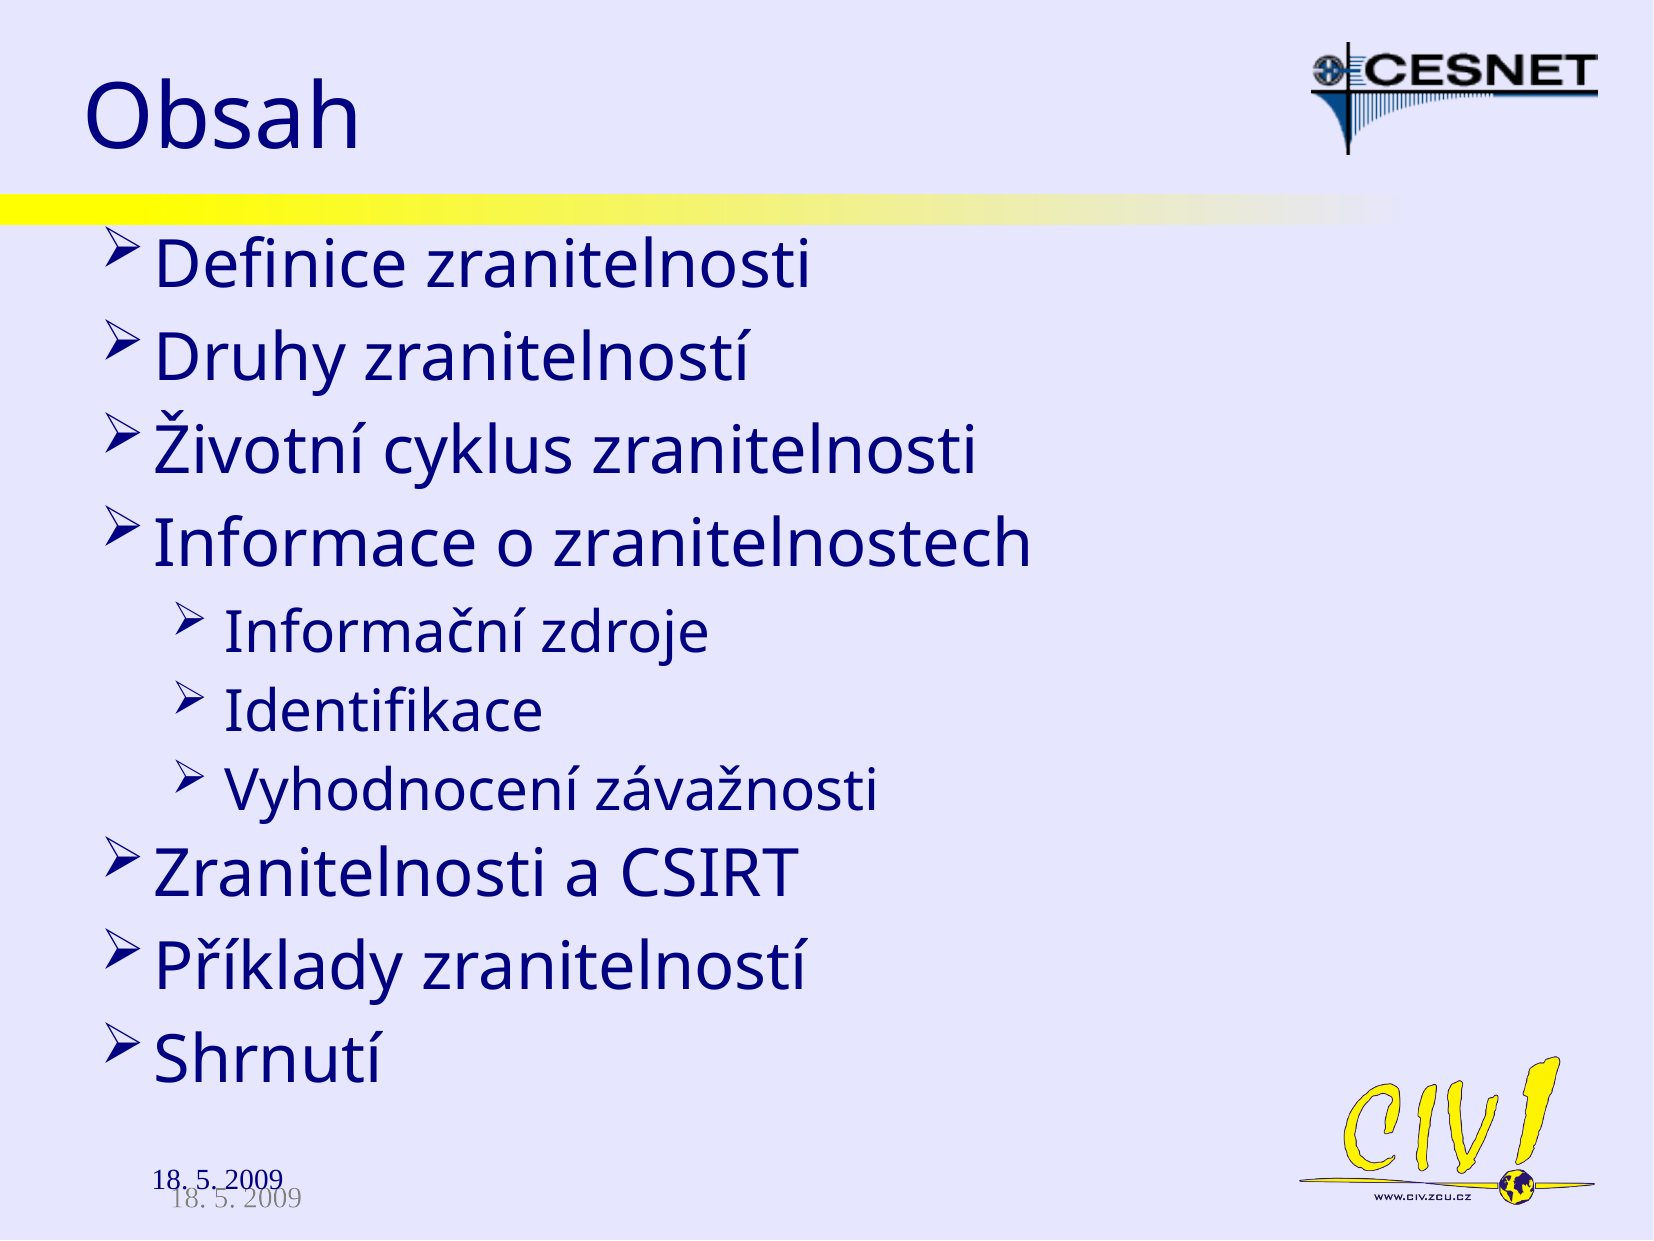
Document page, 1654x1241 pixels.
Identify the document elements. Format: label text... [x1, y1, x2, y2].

list Definice zranitelnosti Druhy zranitelností Životní cyklus zranitelnosti Informace o zranitelnostech Informační zdroje Identifikace Vyhodnocení závažnosti Zranitelnosti a CSIRT Příklady zranitelností Shrnutí [82, 236, 1571, 1113]
picture [1311, 42, 1598, 155]
title Obsah [82, 49, 1571, 178]
picture [1299, 1056, 1595, 1205]
